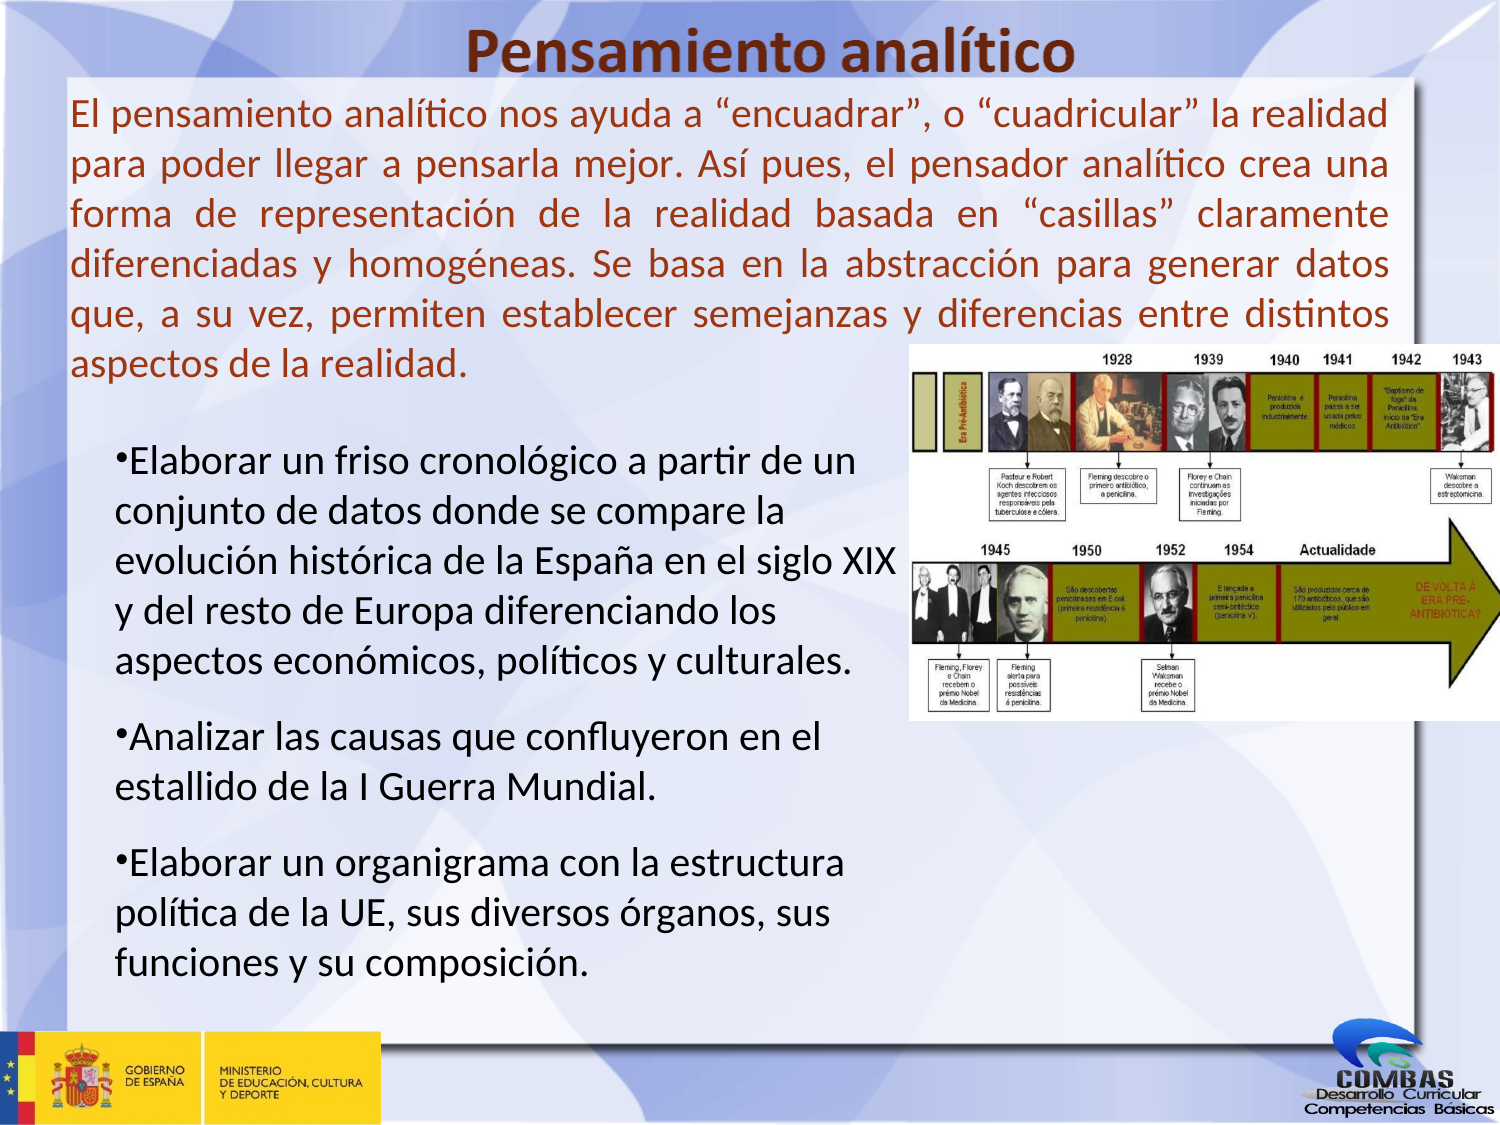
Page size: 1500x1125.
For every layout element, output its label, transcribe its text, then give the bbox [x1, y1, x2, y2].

text_box El pensamiento analítico nos ayuda a “encuadrar”, o “cuadricular” la realidad para poder llegar a pensarla mejor. Así pues, el pensador analítico crea una forma de representación de la realidad basada en “casillas” claramente diferenciadas y homogéneas. Se basa en la abstracción para generar datos que, a su vez, permiten establecer semejanzas y diferencias entre distintos aspectos de la realidad. [55, 78, 1406, 394]
picture [0, 0, 1500, 1125]
text_box Elaborar un friso cronológico a partir de un conjunto de datos donde se compare la evolución histórica de la España en el siglo XIX y del resto de Europa diferenciando los aspectos económicos, políticos y culturales. Analizar las causas que confluyeron en el estallido de la I Guerra Mundial. Elaborar un organigrama con la estructura política de la UE, sus diversos órganos, sus funciones y su composición. [99, 424, 913, 993]
